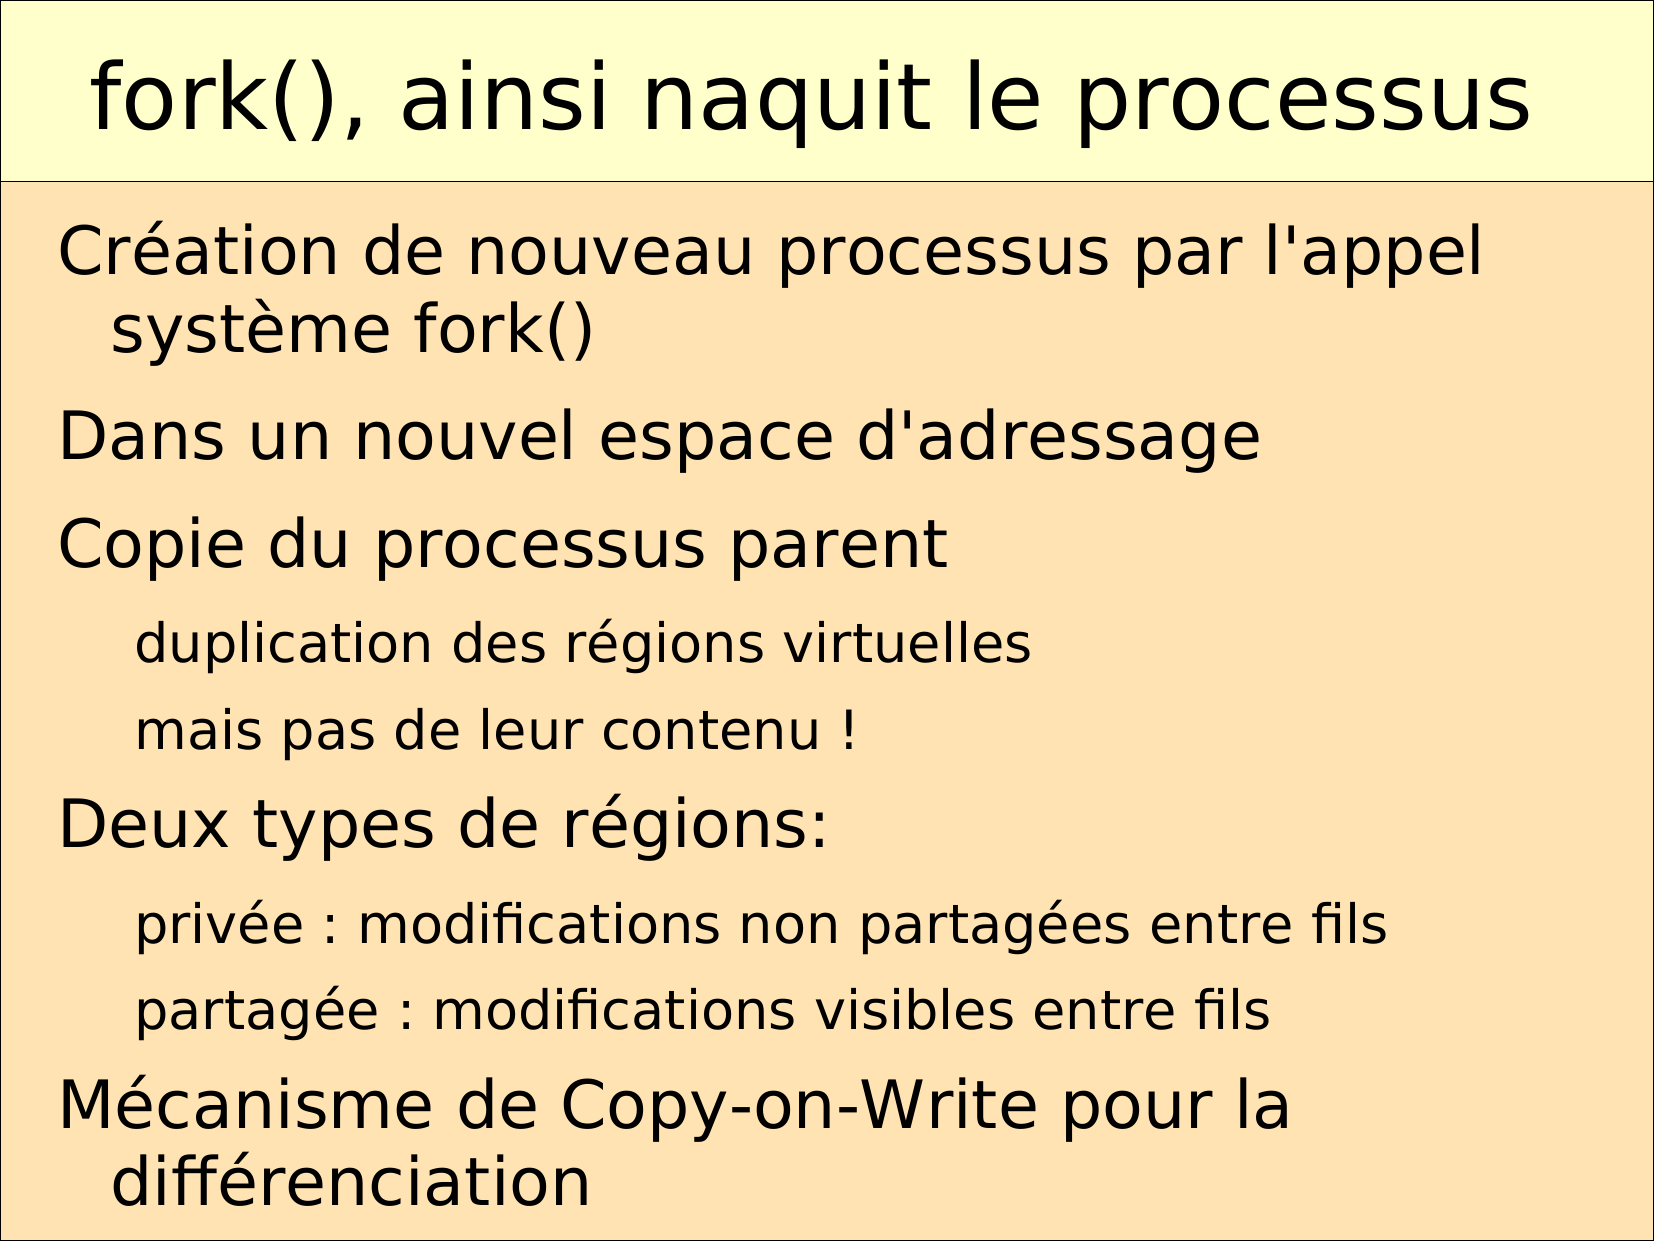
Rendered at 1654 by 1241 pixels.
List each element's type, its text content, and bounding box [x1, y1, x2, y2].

title fork(), ainsi naquit le processus [0, 38, 1626, 158]
list Création de nouveau processus par l'appel système fork() Dans un nouvel espace d'adressage Copie du processus parent duplication des régions virtuelles mais pas de leur contenu ! Deux types de régions: privée : modifications non partagées entre fils partagée : modifications visibles entre fils Mécanisme de Copy-on-Write pour la différenciation [39, 212, 1613, 1222]
